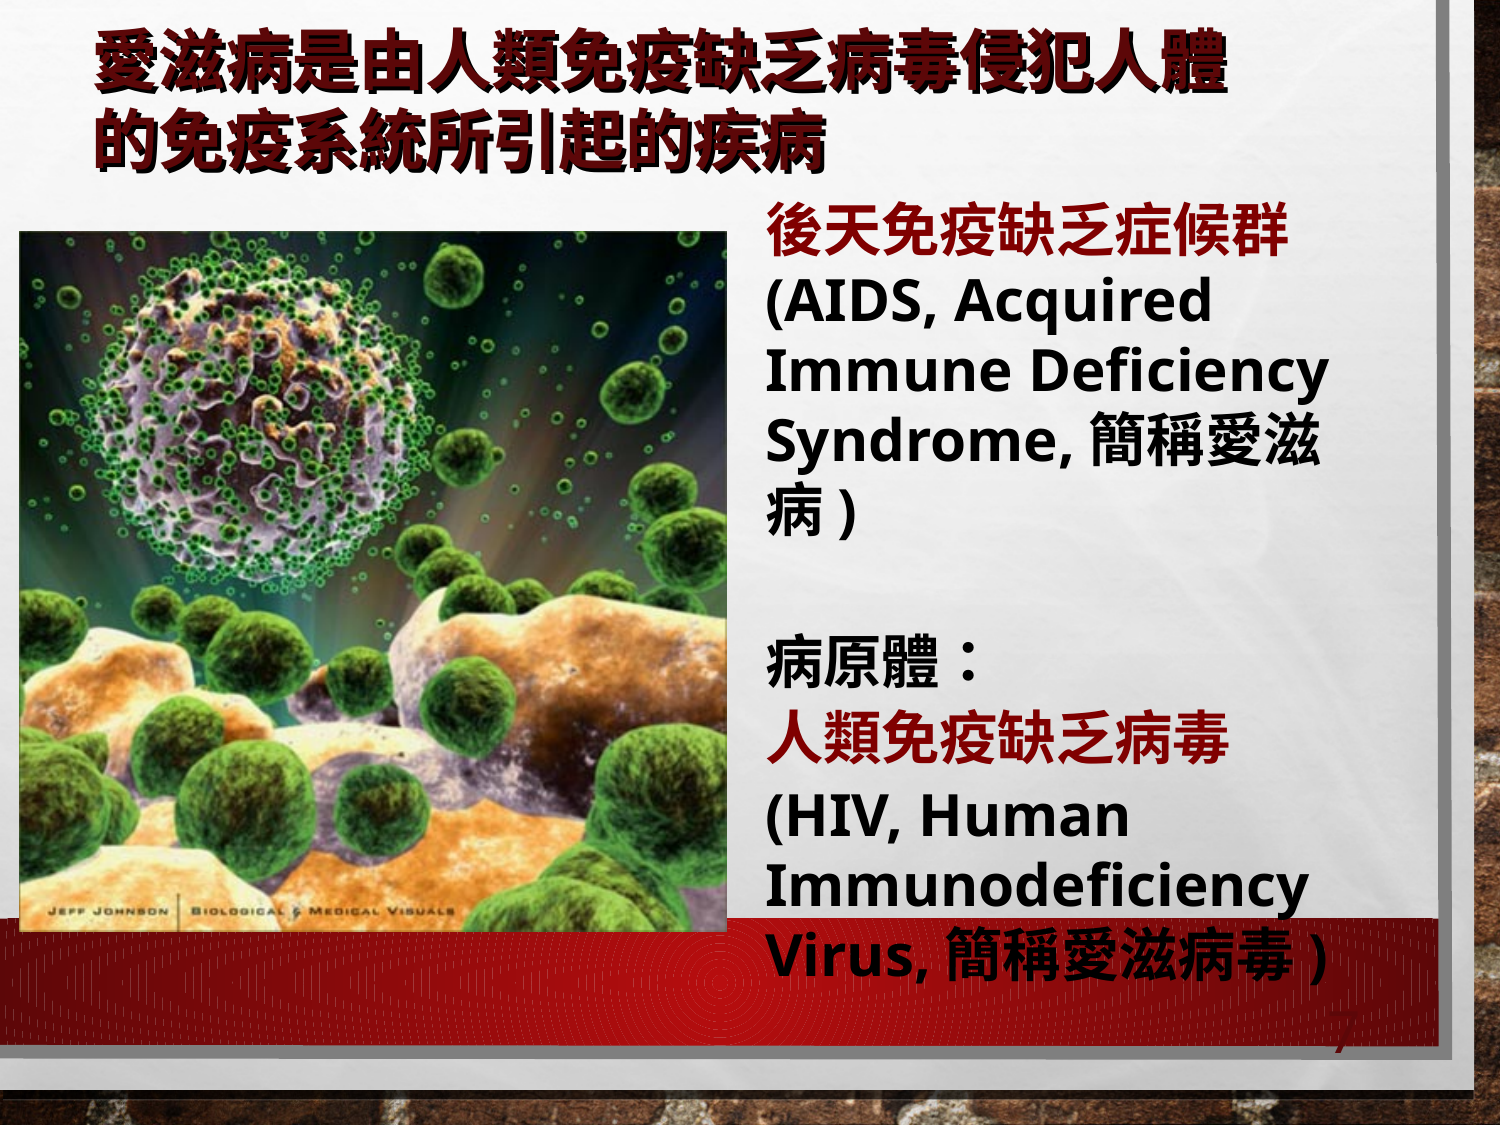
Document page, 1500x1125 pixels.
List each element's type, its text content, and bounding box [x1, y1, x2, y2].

picture [19, 231, 727, 932]
text_box 後天免疫缺乏症候群(AIDS, Acquired Immune Deficiency Syndrome,簡稱愛滋病) 病原體： 人類免疫缺乏病毒 (HIV, Human Immunodeficiency Virus,簡稱愛滋病毒) [750, 185, 1399, 936]
text_box 7 [1187, 987, 1500, 1063]
text_box 愛滋病是由人類免疫缺乏病毒侵犯人體的免疫系統所引起的疾病 [76, 10, 1302, 188]
